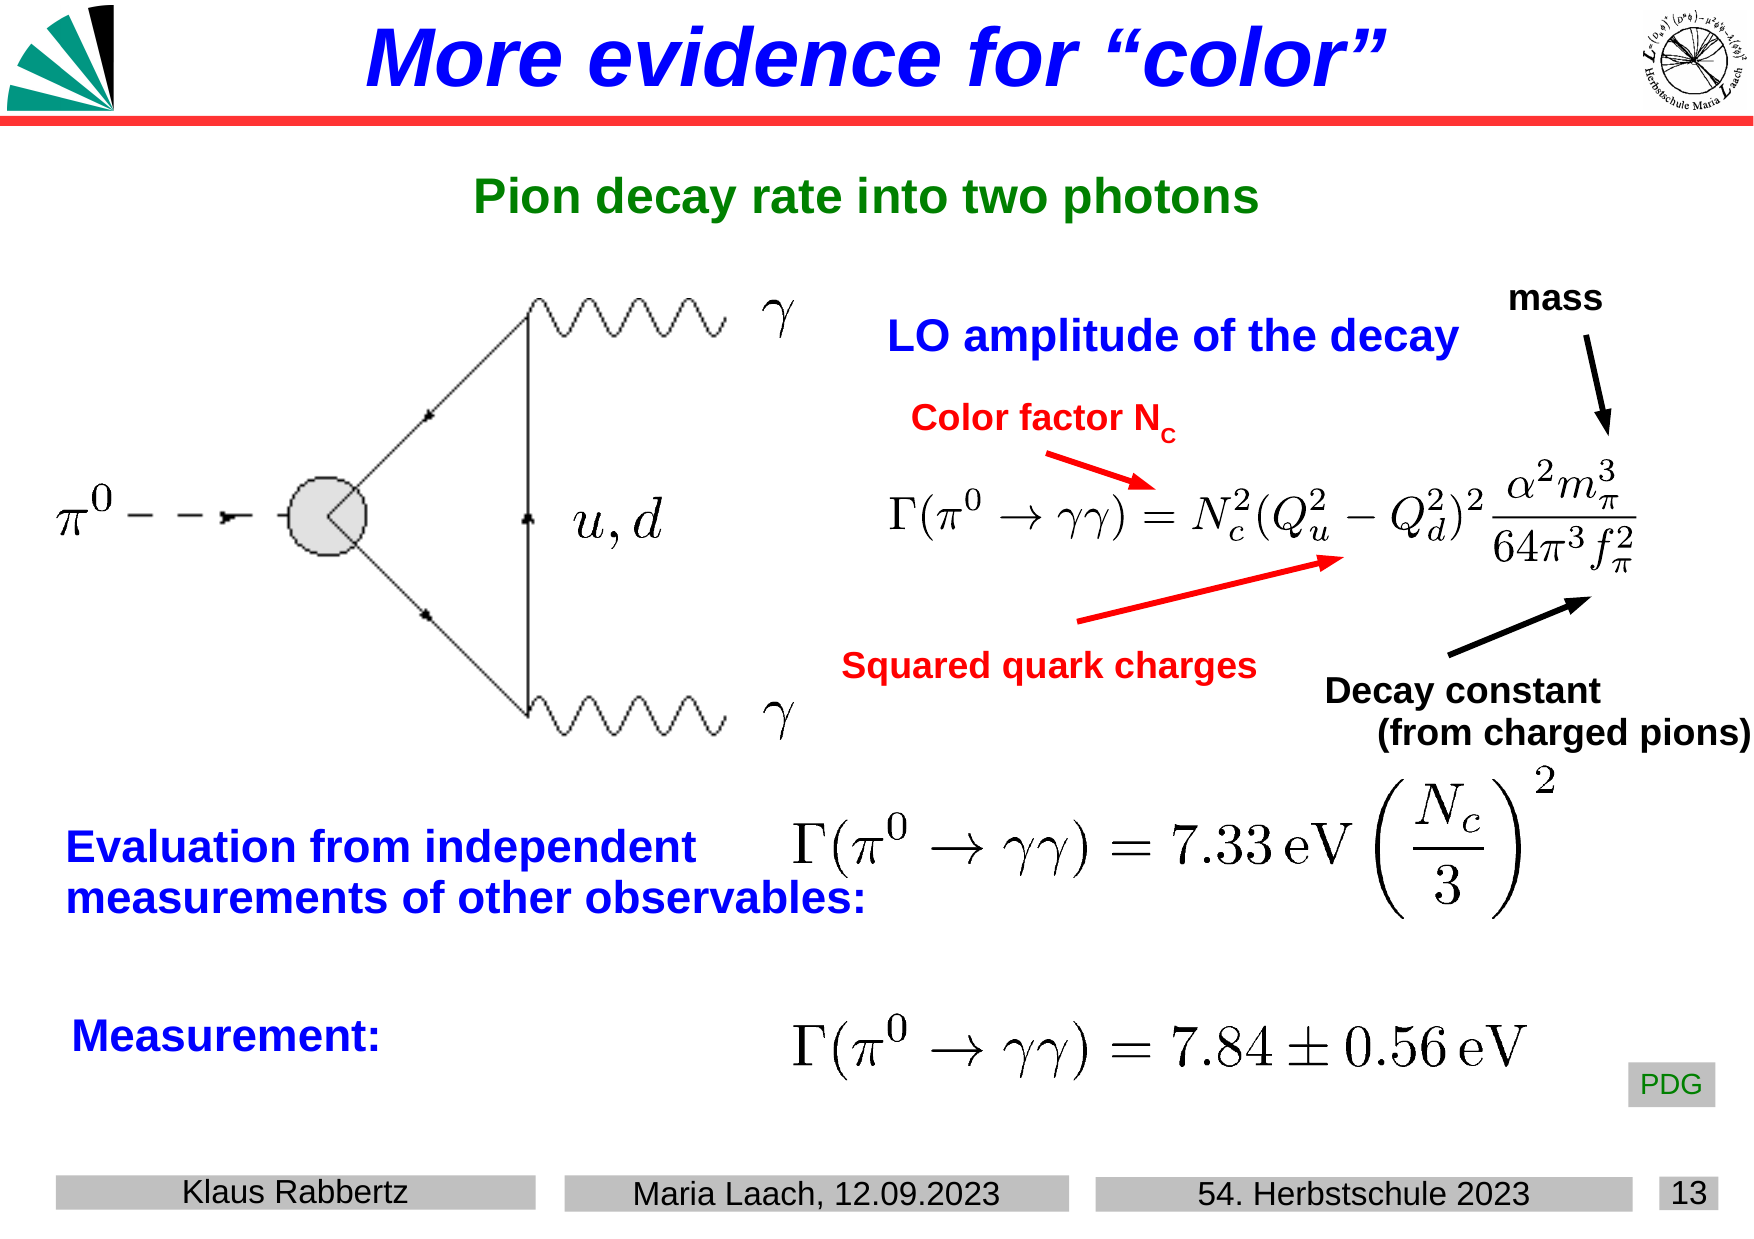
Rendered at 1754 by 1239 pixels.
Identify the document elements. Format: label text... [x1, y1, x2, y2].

picture [1643, 10, 1747, 110]
text_box Decay constant (from charged pions) [1312, 663, 1754, 760]
picture [787, 1008, 1535, 1085]
text_box LO amplitude of the decay [875, 304, 1473, 368]
text_box Squared quark charges [829, 638, 1280, 693]
list Pion decay rate into two photons [474, 168, 1280, 231]
picture [787, 760, 1564, 924]
picture [752, 694, 805, 747]
text_box mass [1496, 270, 1635, 325]
text_box Measurement: [59, 1004, 394, 1068]
picture [126, 298, 732, 739]
picture [50, 478, 121, 544]
text_box Color factor NC [898, 390, 1189, 454]
text_box Evaluation from independent measurements of other observables: [53, 815, 880, 930]
picture [751, 292, 805, 346]
title More evidence for “color” [124, 0, 1629, 116]
picture [888, 459, 1637, 573]
picture [7, 5, 114, 112]
text_box PDG [1628, 1062, 1716, 1108]
